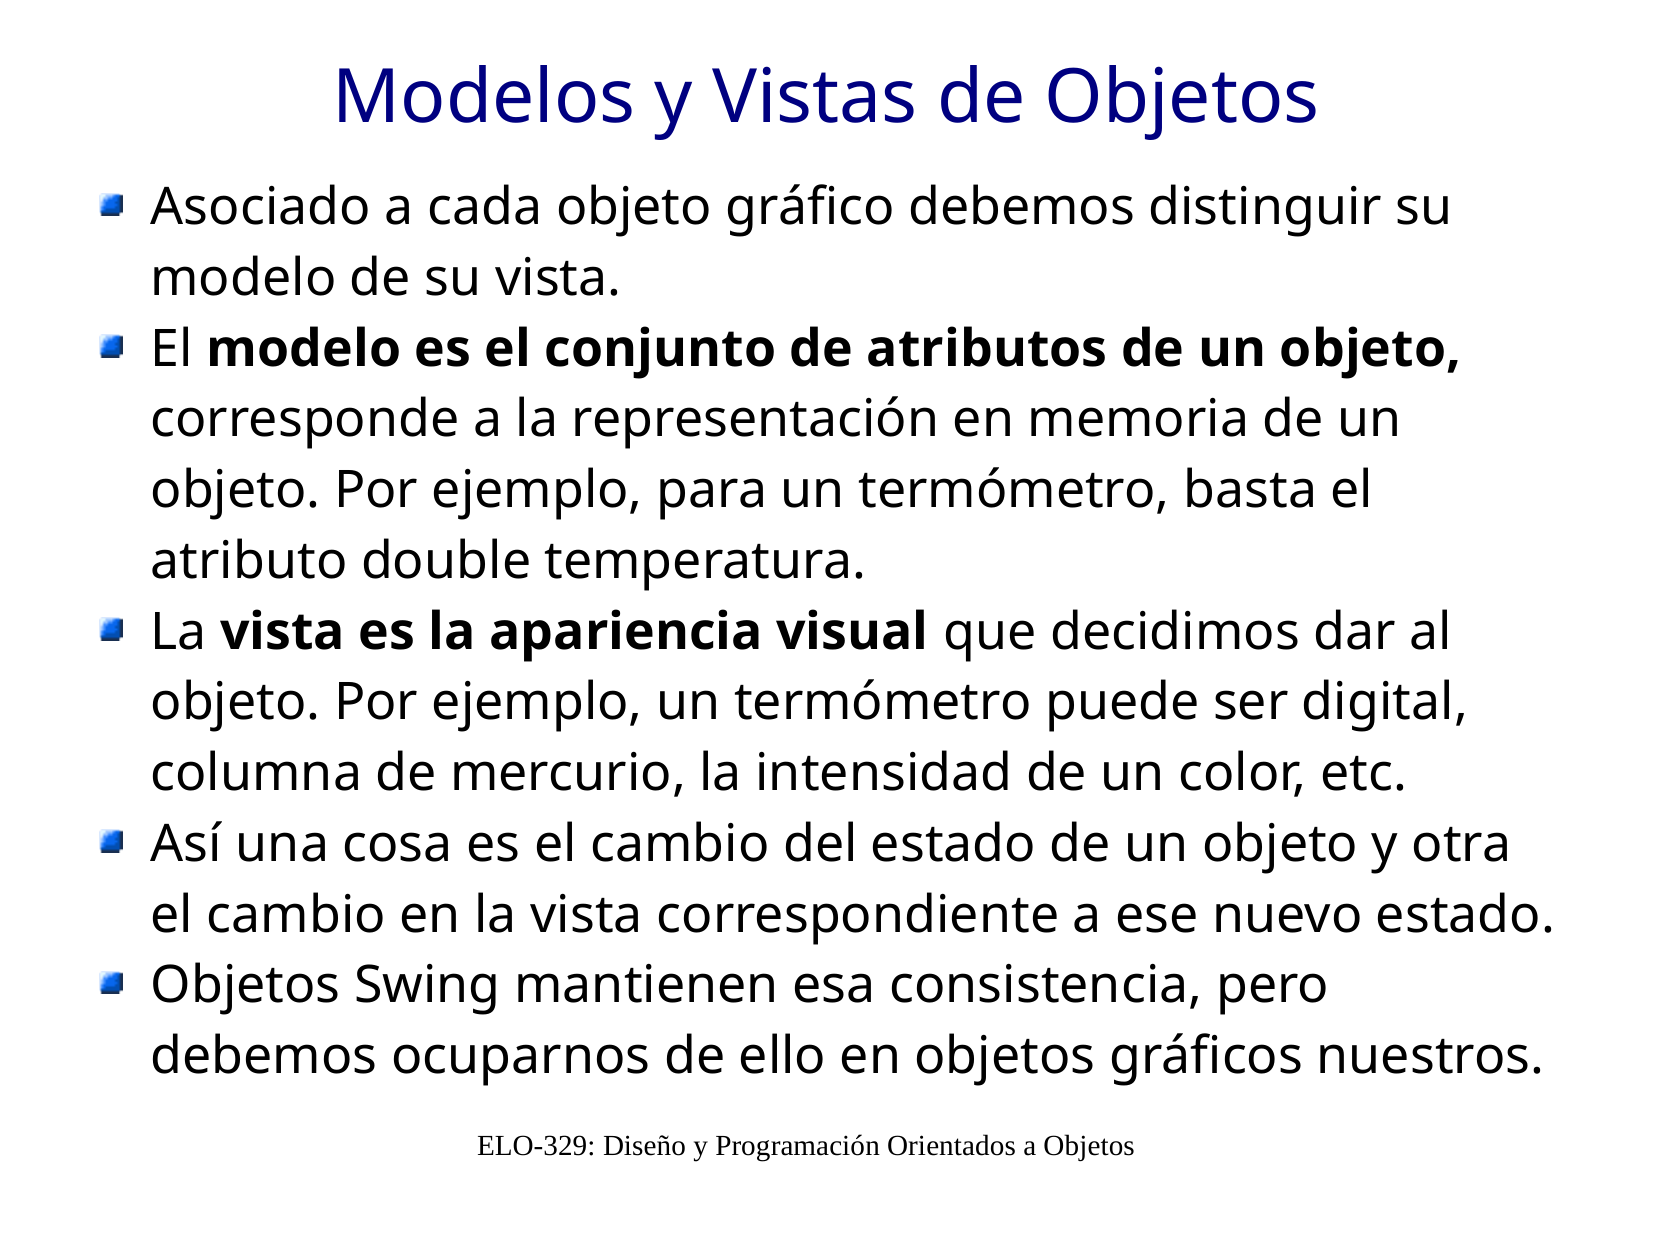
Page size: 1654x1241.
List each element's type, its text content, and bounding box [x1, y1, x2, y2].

list Asociado a cada objeto gráfico debemos distinguir su modelo de su vista. El modelo es el conjunto de atributos de un objeto, corresponde a la representación en memoria de un objeto. Por ejemplo, para un termómetro, basta el atributo double temperatura. La vista es la apariencia visual que decidimos dar al objeto. Por ejemplo, un termómetro puede ser digital, columna de mercurio, la intensidad de un color, etc. Así una cosa es el cambio del estado de un objeto y otra el cambio en la vista correspondiente a ese nuevo estado. Objetos Swing mantienen esa consistencia, pero debemos ocuparnos de ello en objetos gráficos nuestros. [82, 169, 1571, 1112]
title Modelos y Vistas de Objetos [82, 43, 1571, 145]
